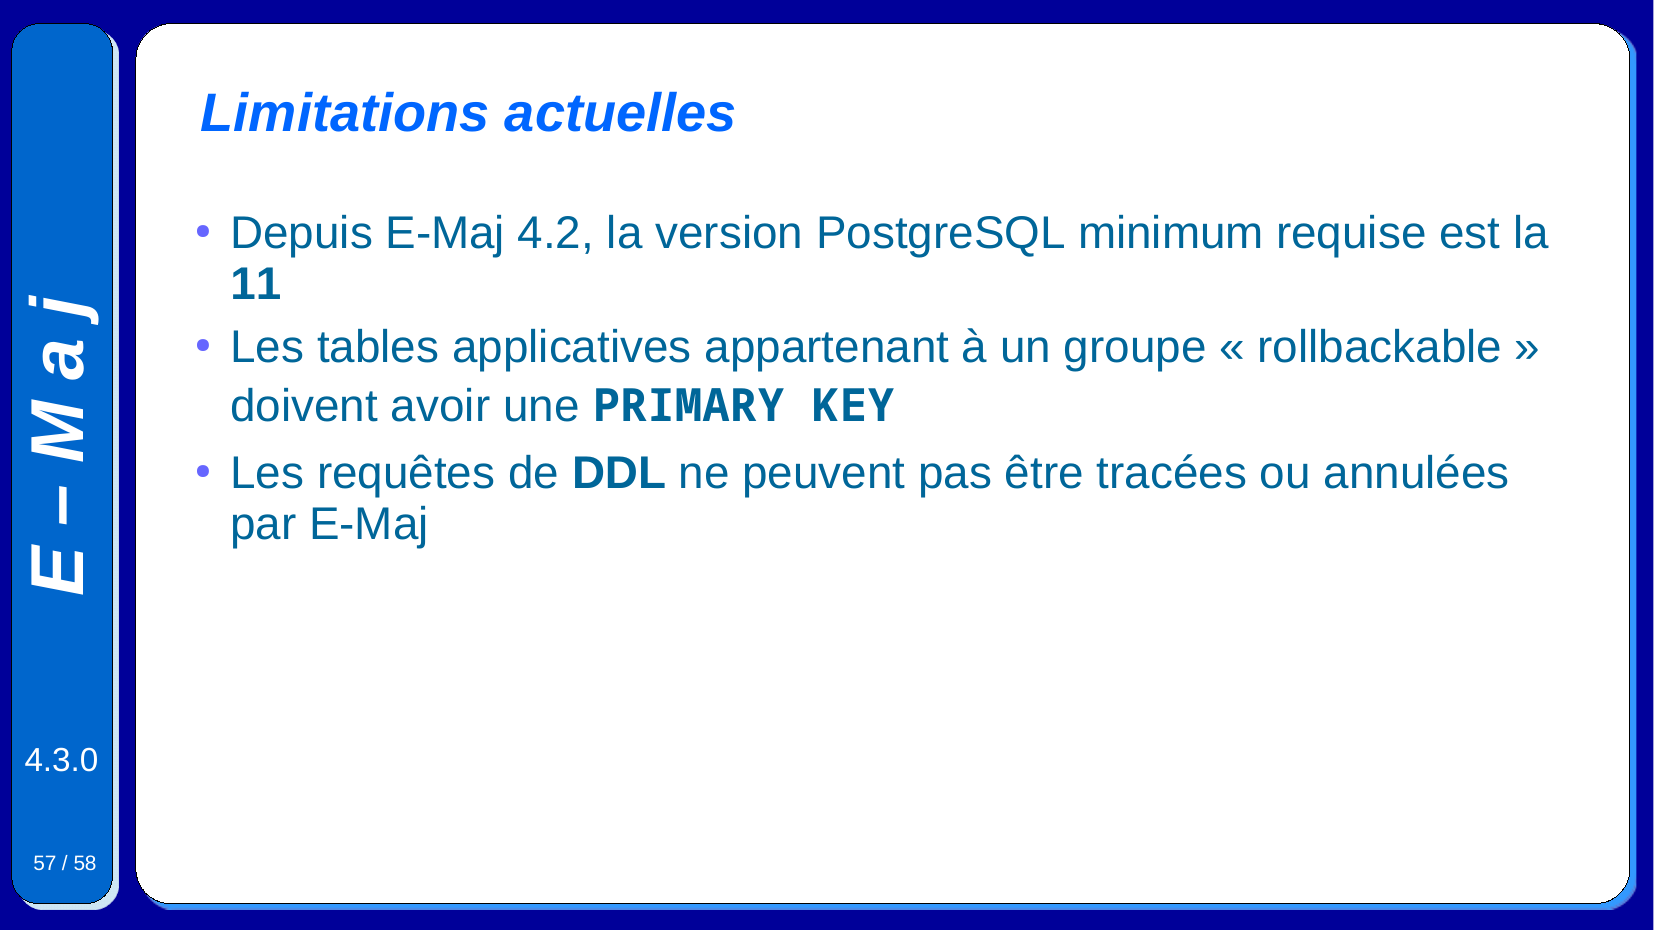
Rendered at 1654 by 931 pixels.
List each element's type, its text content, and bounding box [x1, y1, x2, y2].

title Limitations actuelles [200, 34, 1575, 191]
list Depuis E-Maj 4.2, la version PostgreSQL minimum requise est la 11 Les tables applicatives appartenant à un groupe « rollbackable » doivent avoir une PRIMARY KEY Les requêtes de DDL ne peuvent pas être tracées ou annulées par E-Maj [177, 206, 1587, 827]
